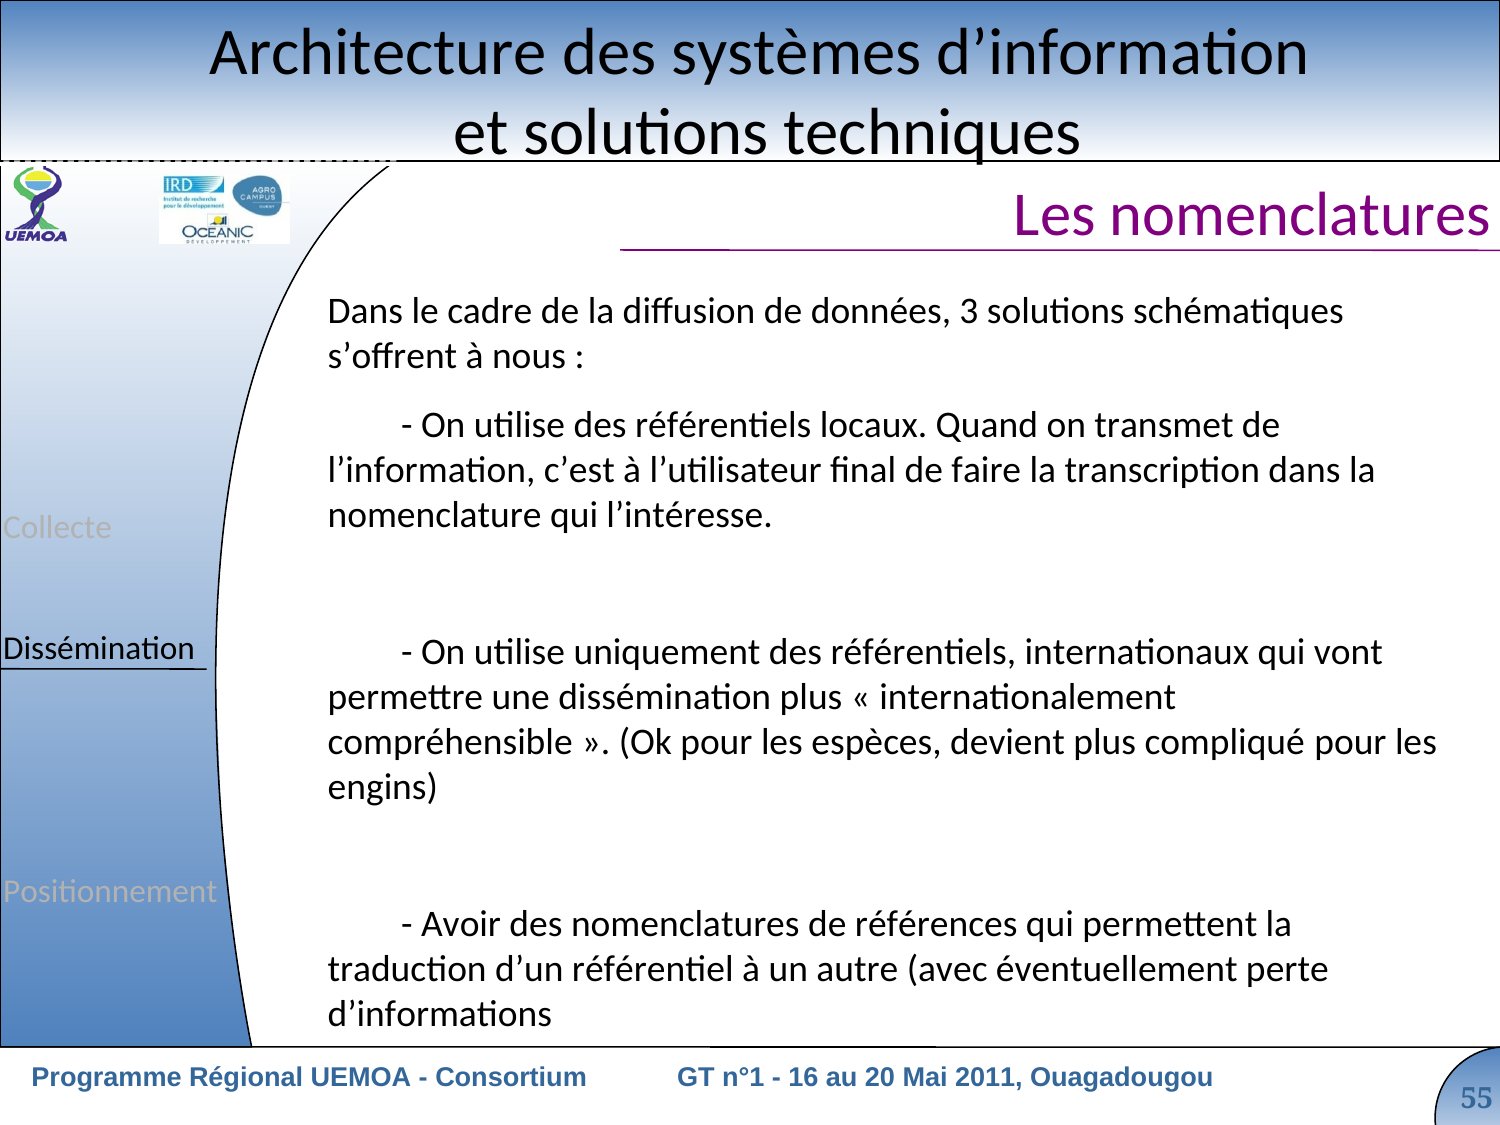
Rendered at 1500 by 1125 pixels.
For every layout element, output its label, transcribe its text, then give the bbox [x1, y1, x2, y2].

text_box Les nomenclatures [265, 165, 1500, 256]
picture [159, 173, 265, 244]
text_box Collecte Dissémination Positionnement [0, 497, 314, 1039]
picture [0, 166, 73, 244]
text_box Architecture des systèmes d’information et solutions techniques [53, 0, 1483, 161]
text_box Dans le cadre de la diffusion de données, 3 solutions schématiques s’offrent à nous : - On utilise des référentiels locaux. Quand on transmet de l’information, c’est à l’utilisateur final de faire la transcription dans la nomenclature qui l’intéresse. - On utilise uniquement des référentiels, internationaux qui vont permettre une dissémination plus « internationalement compréhensible ». (Ok pour les espèces, devient plus compliqué pour les engins) - Avoir des nomenclatures de références qui permettent la traduction d’un référentiel à un autre (avec éventuellement perte d’informations [312, 278, 1459, 1125]
